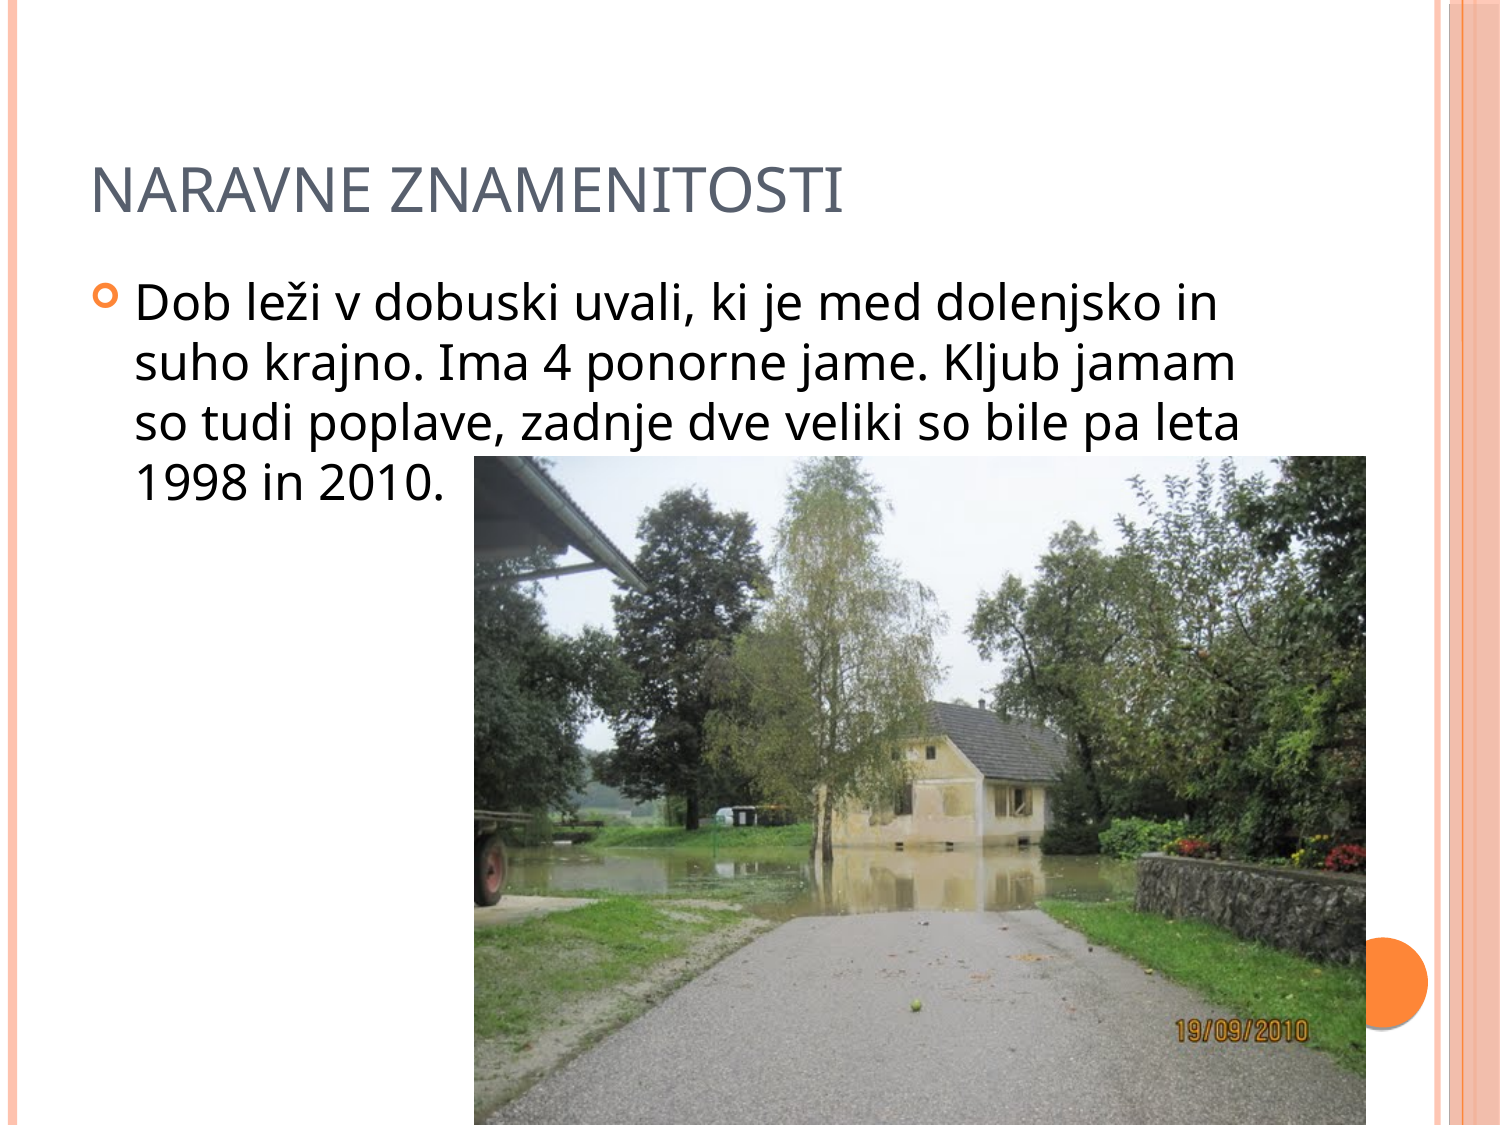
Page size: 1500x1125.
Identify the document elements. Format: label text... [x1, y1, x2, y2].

title NARAVNE ZNAMENITOSTI [75, 45, 1300, 233]
picture [474, 456, 1366, 1125]
list Dob leži v dobuski uvali, ki je med dolenjsko in suho krajno. Ima 4 ponorne jame. Kljub jamam so tudi poplave, zadnje dve veliki so bile pa leta 1998 in 2010. [75, 262, 1300, 1062]
